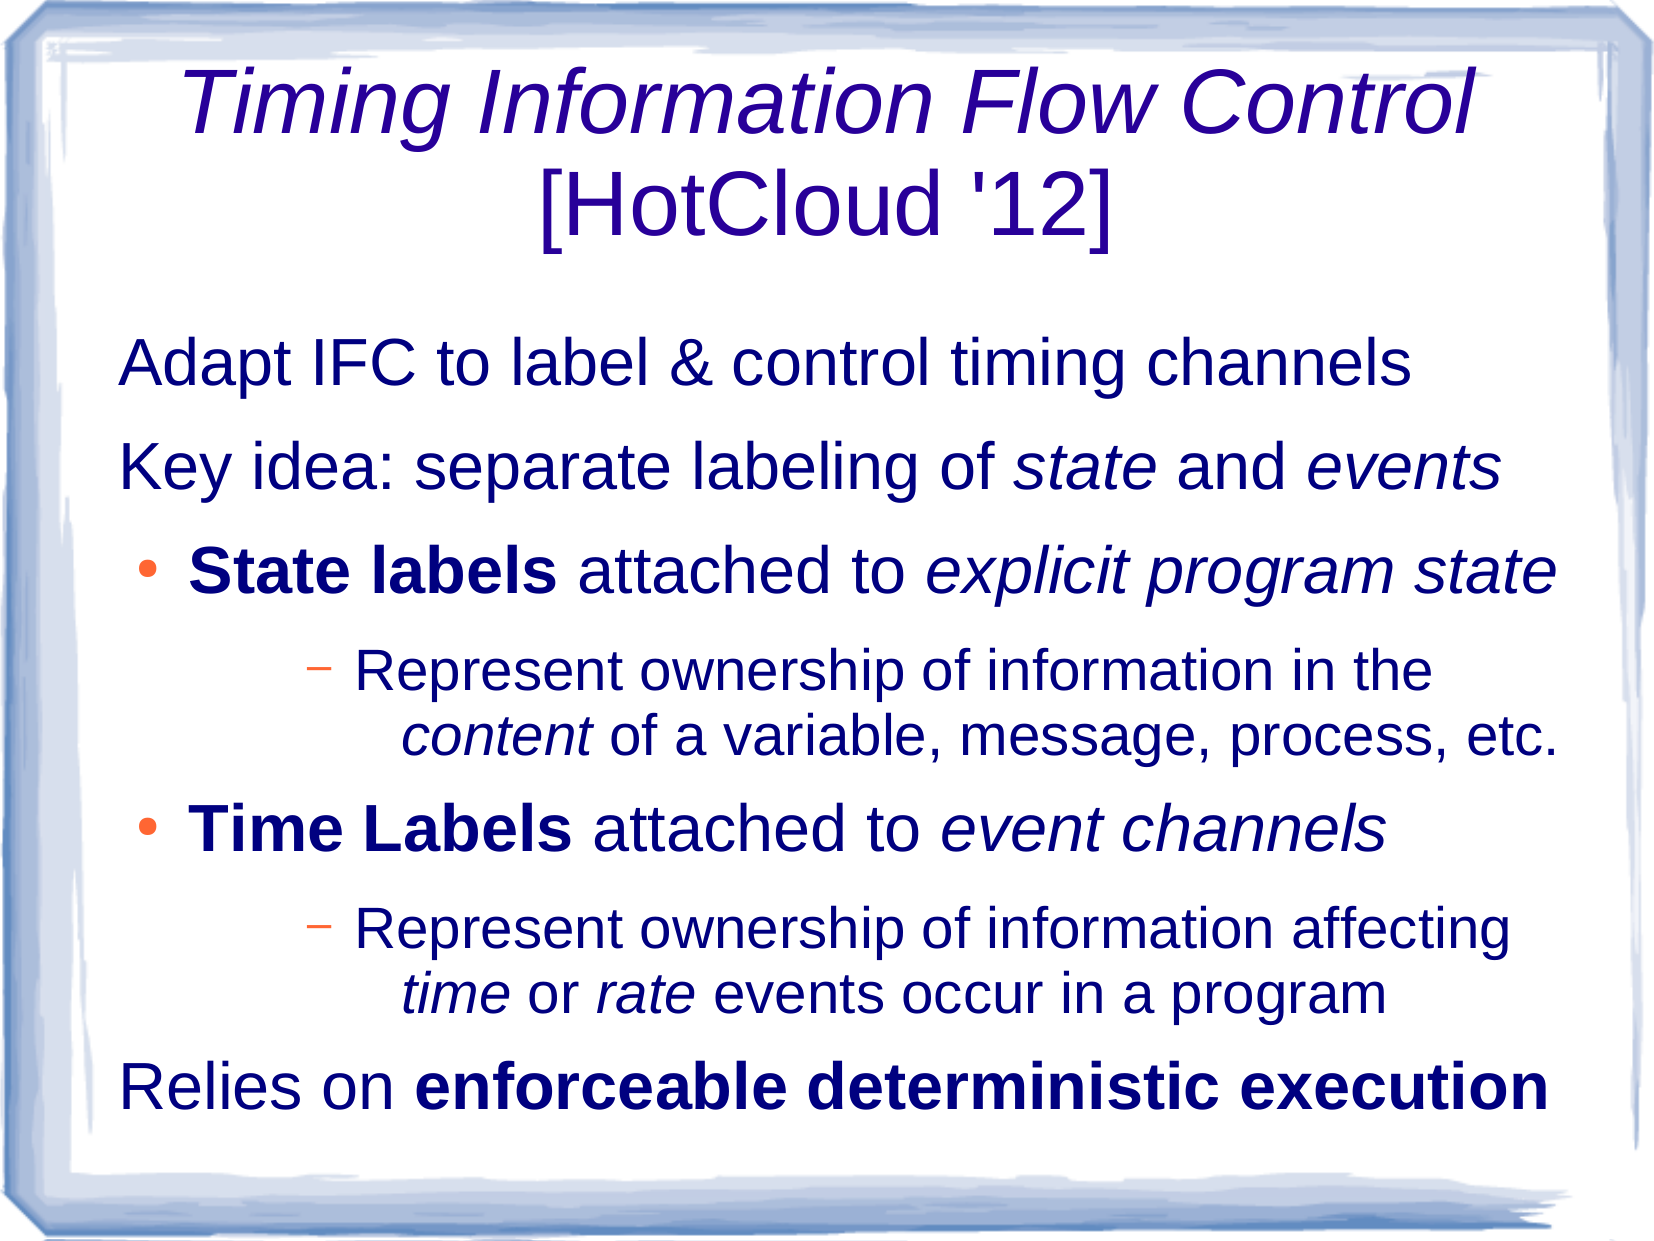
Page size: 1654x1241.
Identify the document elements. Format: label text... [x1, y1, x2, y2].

title Timing Information Flow Control [HotCloud '12] [82, 49, 1571, 257]
list Adapt IFC to label & control timing channels Key idea: separate labeling of state and events State labels attached to explicit program state Represent ownership of information in the content of a variable, message, process, etc. Time Labels attached to event channels Represent ownership of information affecting time or rate events occur in a program Relies on enforceable deterministic execution [118, 324, 1571, 1123]
picture [0, 0, 1654, 1241]
